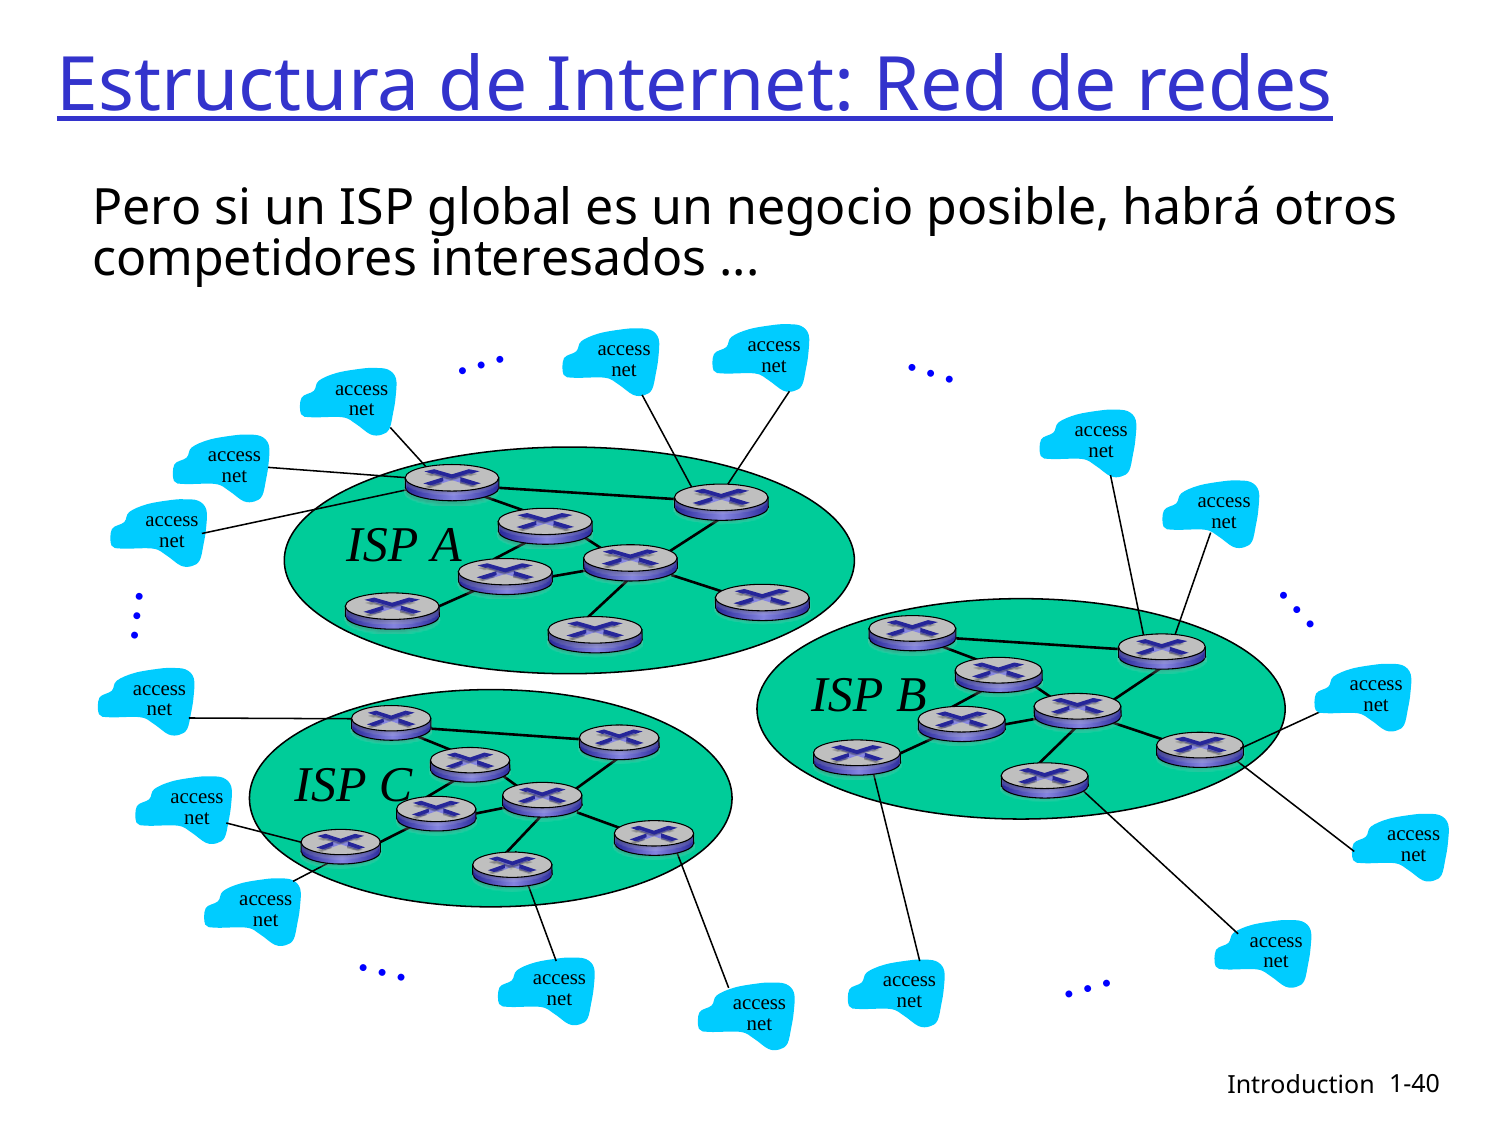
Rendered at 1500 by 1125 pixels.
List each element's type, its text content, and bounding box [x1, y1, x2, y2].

text_box [1224, 541, 1253, 549]
text_box [1157, 733, 1244, 771]
text_box 1-<number> [1365, 1060, 1477, 1106]
text_box … [1250, 534, 1374, 658]
text_box [697, 1006, 710, 1032]
text_box access net [575, 331, 666, 389]
text_box access net [185, 437, 276, 495]
text_box [918, 706, 1005, 745]
text_box [814, 740, 901, 779]
text_box [549, 616, 642, 656]
text_box [498, 509, 592, 548]
text_box [397, 796, 476, 835]
text_box access net [1365, 816, 1456, 874]
text_box ISP A [313, 503, 336, 508]
text_box … [69, 565, 165, 663]
text_box access net [217, 881, 307, 939]
text_box [299, 391, 312, 418]
text_box [234, 495, 263, 503]
text_box [266, 939, 294, 946]
text_box [1214, 943, 1227, 970]
text_box access net [123, 501, 214, 559]
text_box [676, 485, 767, 523]
text_box [869, 616, 956, 653]
text_box access net [312, 370, 403, 428]
text_box [204, 901, 217, 928]
text_box … [323, 940, 431, 1045]
text_box [716, 585, 809, 623]
text_box [580, 725, 659, 763]
text_box [171, 559, 201, 567]
text_box [1351, 837, 1365, 864]
text_box access net [510, 960, 601, 1018]
text_box access net [710, 985, 801, 1043]
text_box [562, 352, 575, 378]
text_box [473, 852, 551, 891]
text_box [1039, 433, 1052, 460]
text_box … [882, 300, 992, 409]
text_box [712, 347, 725, 374]
text_box access net [148, 779, 239, 837]
text_box ISP A [313, 503, 477, 580]
text_box access net [860, 962, 951, 1020]
text_box access net [725, 326, 816, 384]
text_box [1376, 724, 1405, 732]
text_box [1275, 980, 1305, 988]
text_box [1413, 874, 1442, 882]
text_box [1035, 694, 1121, 732]
text_box [909, 1020, 938, 1028]
text_box [1001, 762, 1088, 801]
text_box access net [110, 670, 201, 728]
text_box access net [1227, 922, 1318, 980]
text_box [97, 691, 110, 718]
text_box [1162, 504, 1175, 530]
text_box [847, 983, 860, 1010]
title Estructura de Internet: Red de redes [41, 27, 1463, 134]
text_box access net [1052, 412, 1143, 470]
text_box ISP B [778, 653, 942, 729]
text_box [759, 1043, 788, 1051]
text_box [301, 830, 380, 868]
text_box [197, 837, 225, 844]
text_box ISP C [262, 743, 428, 820]
text_box [1314, 687, 1327, 714]
text_box [1101, 470, 1130, 478]
text_box Pero si un ISP global es un negocio posible, habrá otros competidores interesados ... [77, 176, 1424, 287]
text_box [346, 593, 439, 633]
text_box [135, 799, 148, 826]
text_box [405, 465, 498, 503]
text_box [504, 783, 581, 821]
text_box access net [1175, 483, 1266, 541]
text_box [361, 428, 390, 436]
text_box [1119, 634, 1206, 673]
text_box [773, 384, 803, 392]
text_box [614, 821, 694, 859]
text_box [110, 522, 123, 549]
text_box … [420, 292, 530, 400]
text_box [172, 458, 185, 485]
text_box [431, 748, 509, 786]
text_box [624, 389, 653, 397]
text_box [585, 545, 676, 584]
text_box [497, 981, 510, 1007]
text_box … [1039, 955, 1148, 1060]
text_box [159, 728, 188, 736]
text_box [559, 1018, 588, 1026]
text_box [459, 558, 552, 598]
text_box [352, 706, 431, 743]
text_box [955, 658, 1042, 696]
text_box access net [1327, 666, 1418, 724]
text_box Introduction [914, 1060, 1390, 1109]
